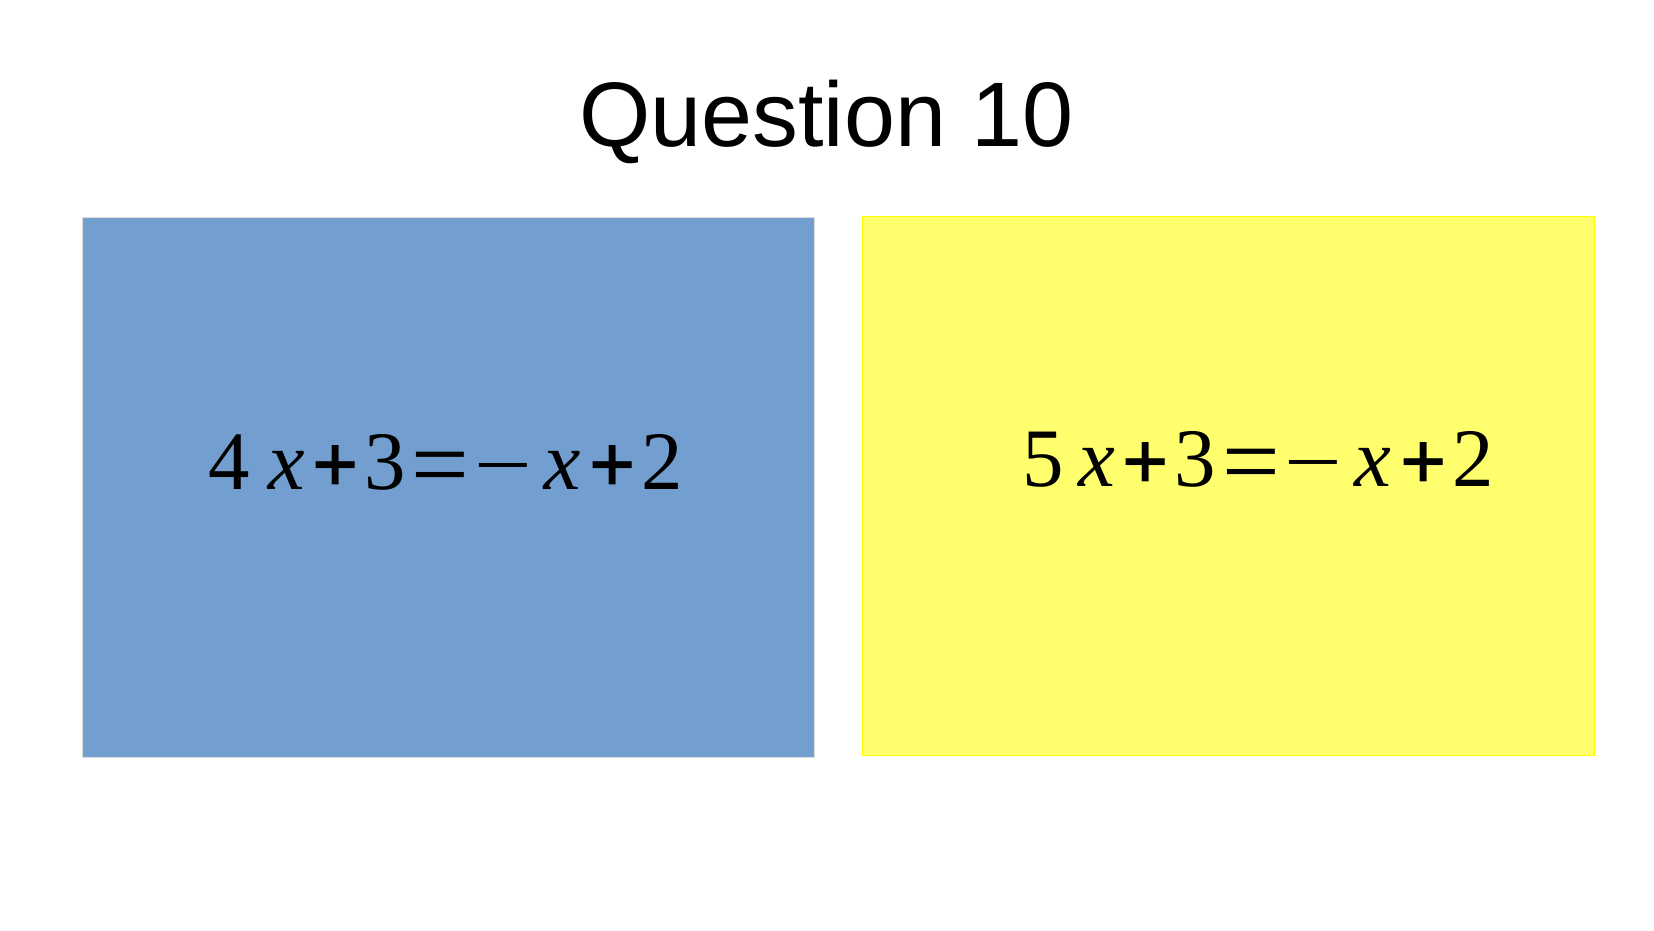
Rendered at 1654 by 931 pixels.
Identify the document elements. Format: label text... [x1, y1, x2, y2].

text_box [862, 216, 1595, 756]
chart [85, 213, 97, 302]
title Question 10 [82, 37, 1571, 193]
chart [1015, 413, 1500, 506]
chart [200, 415, 689, 508]
text_box [82, 217, 815, 758]
